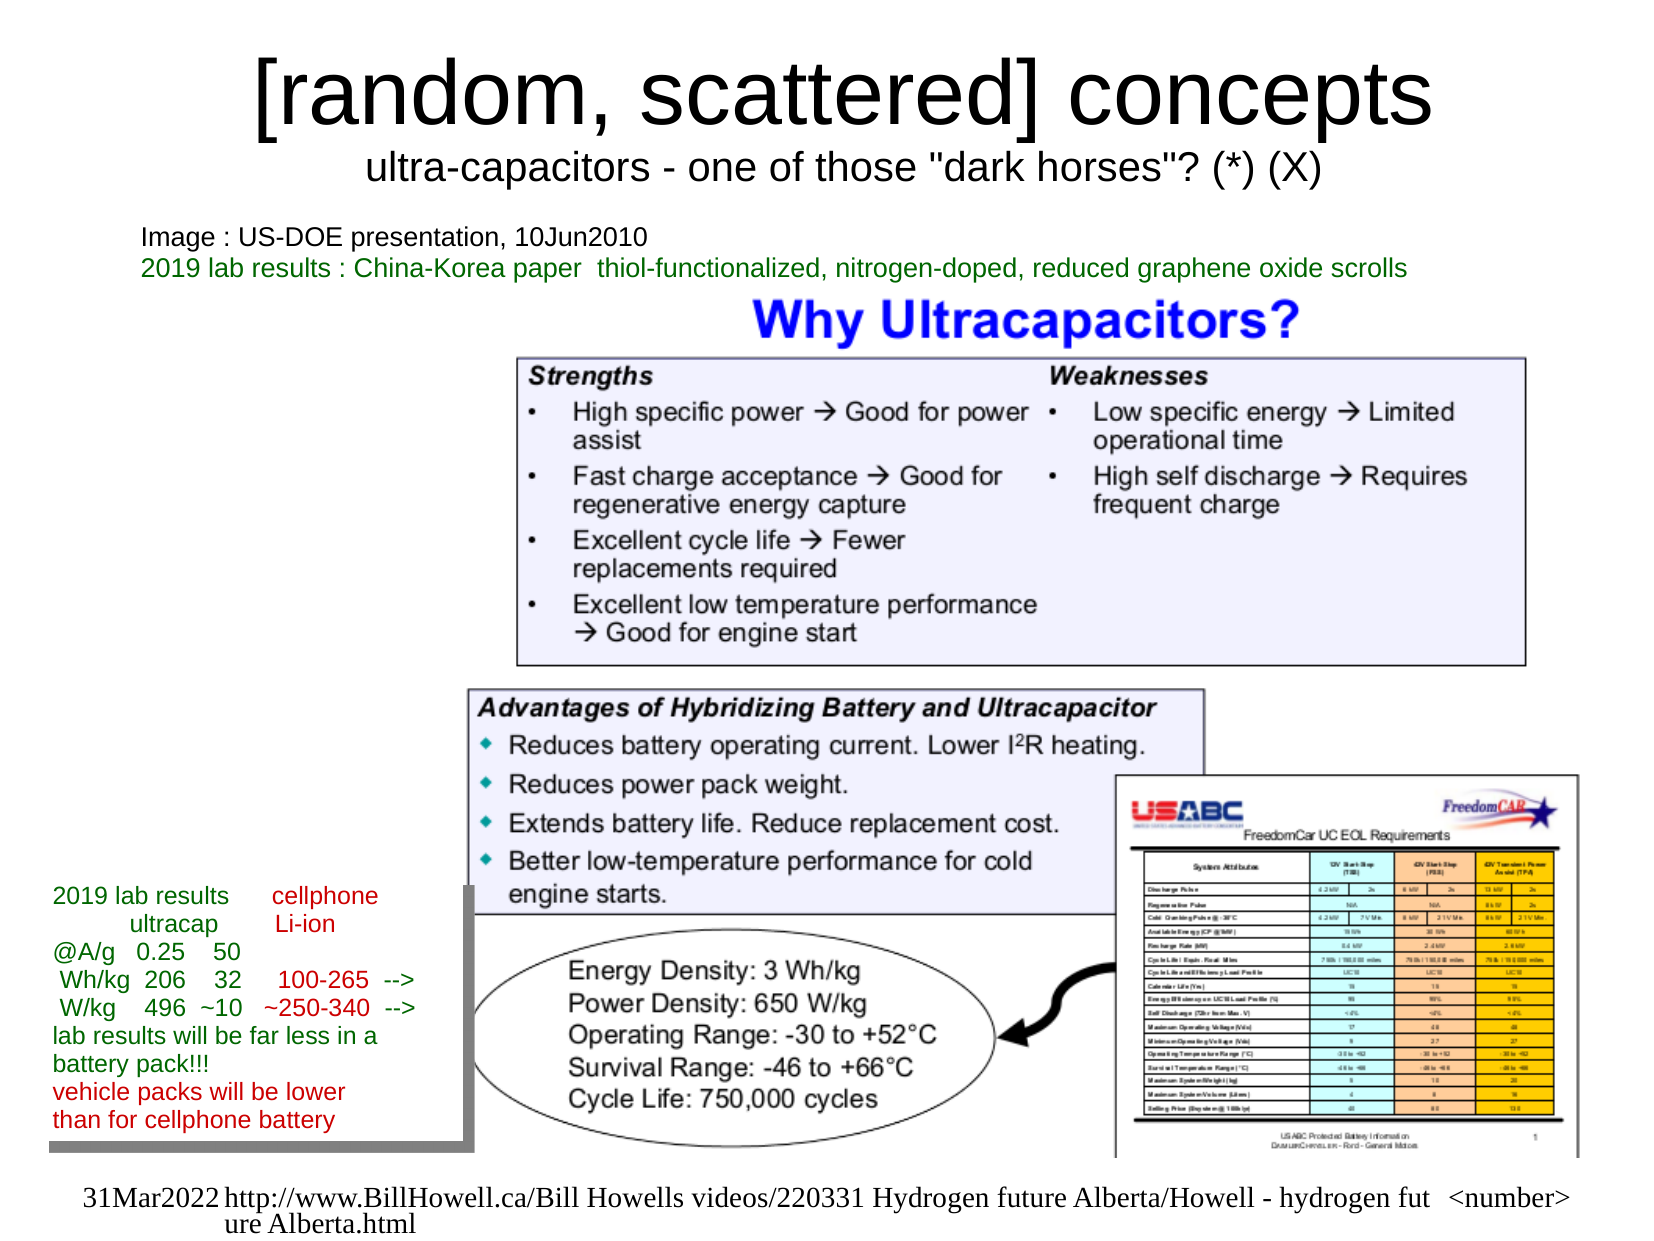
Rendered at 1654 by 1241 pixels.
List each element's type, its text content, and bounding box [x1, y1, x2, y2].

text_box 2019 lab results cellphone ultracap Li-ion @A/g 0.25 50 Wh/kg 206 32 100-265 --> W/kg 496 ~10 ~250-340 --> lab results will be far less in a battery pack!!! vehicle packs will be lower than for cellphone battery [37, 874, 463, 1141]
text_box Image : US-DOE presentation, 10Jun2010 2019 lab results : China-Korea paper thiol-functionalized, nitrogen-doped, reduced graphene oxide scrolls [125, 214, 1495, 321]
picture [465, 288, 1583, 1158]
title [random, scattered] concepts ultra-capacitors - one of those "dark horses"? (*) (X) [82, 31, 1571, 201]
